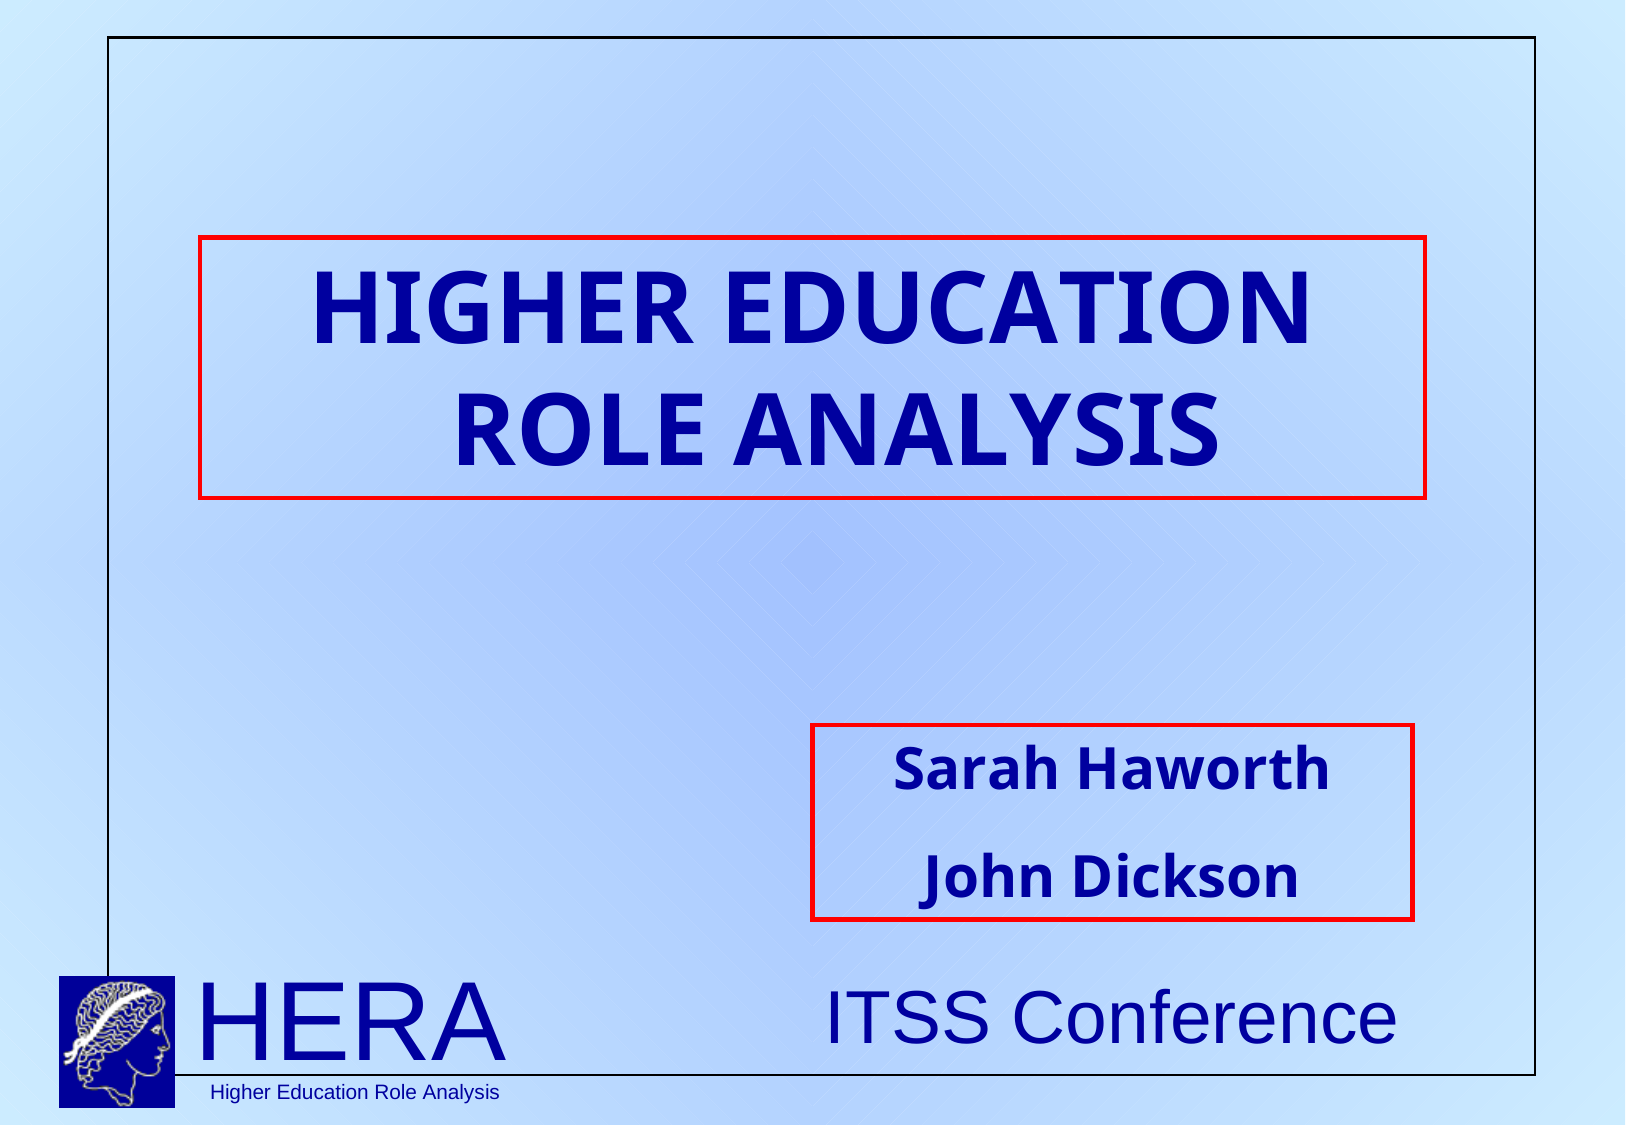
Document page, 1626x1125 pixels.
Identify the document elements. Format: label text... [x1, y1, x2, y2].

text_box Sarah Haworth John Dickson [812, 725, 1413, 920]
picture [59, 976, 175, 1108]
text_box HIGHER EDUCATION ROLE ANALYSIS [199, 237, 1425, 499]
